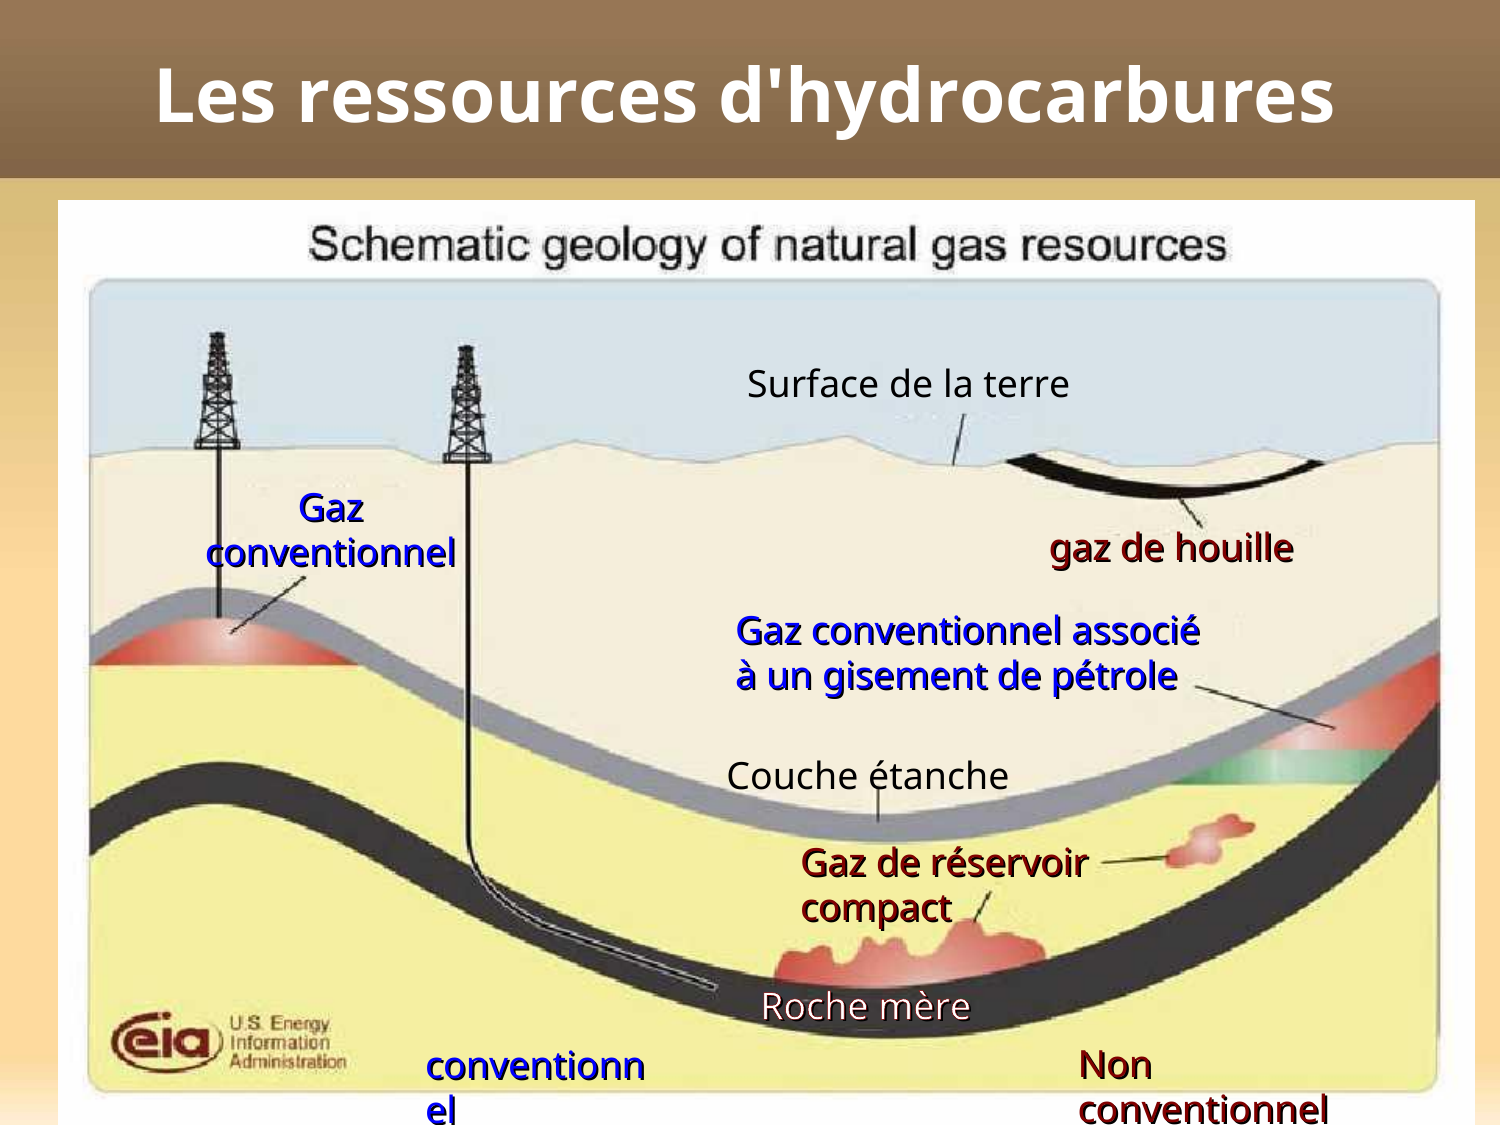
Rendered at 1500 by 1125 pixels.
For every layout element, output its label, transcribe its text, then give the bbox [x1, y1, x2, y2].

text_box Roche mère [745, 974, 987, 1035]
text_box Gaz de réservoir compact [785, 830, 1122, 936]
text_box Gaz conventionnel associé à un gisement de pétrole [720, 597, 1223, 704]
text_box Gaz conventionnel [182, 475, 479, 581]
title Les ressources d'hydrocarbures [69, 0, 1420, 188]
text_box Non conventionnel [1062, 1032, 1418, 1093]
text_box gaz de houille [1033, 515, 1309, 577]
text_box conventionnel [410, 1033, 680, 1094]
text_box Couche étanche [711, 743, 1025, 805]
picture [0, 0, 1500, 1125]
text_box Surface de la terre [732, 352, 1086, 413]
